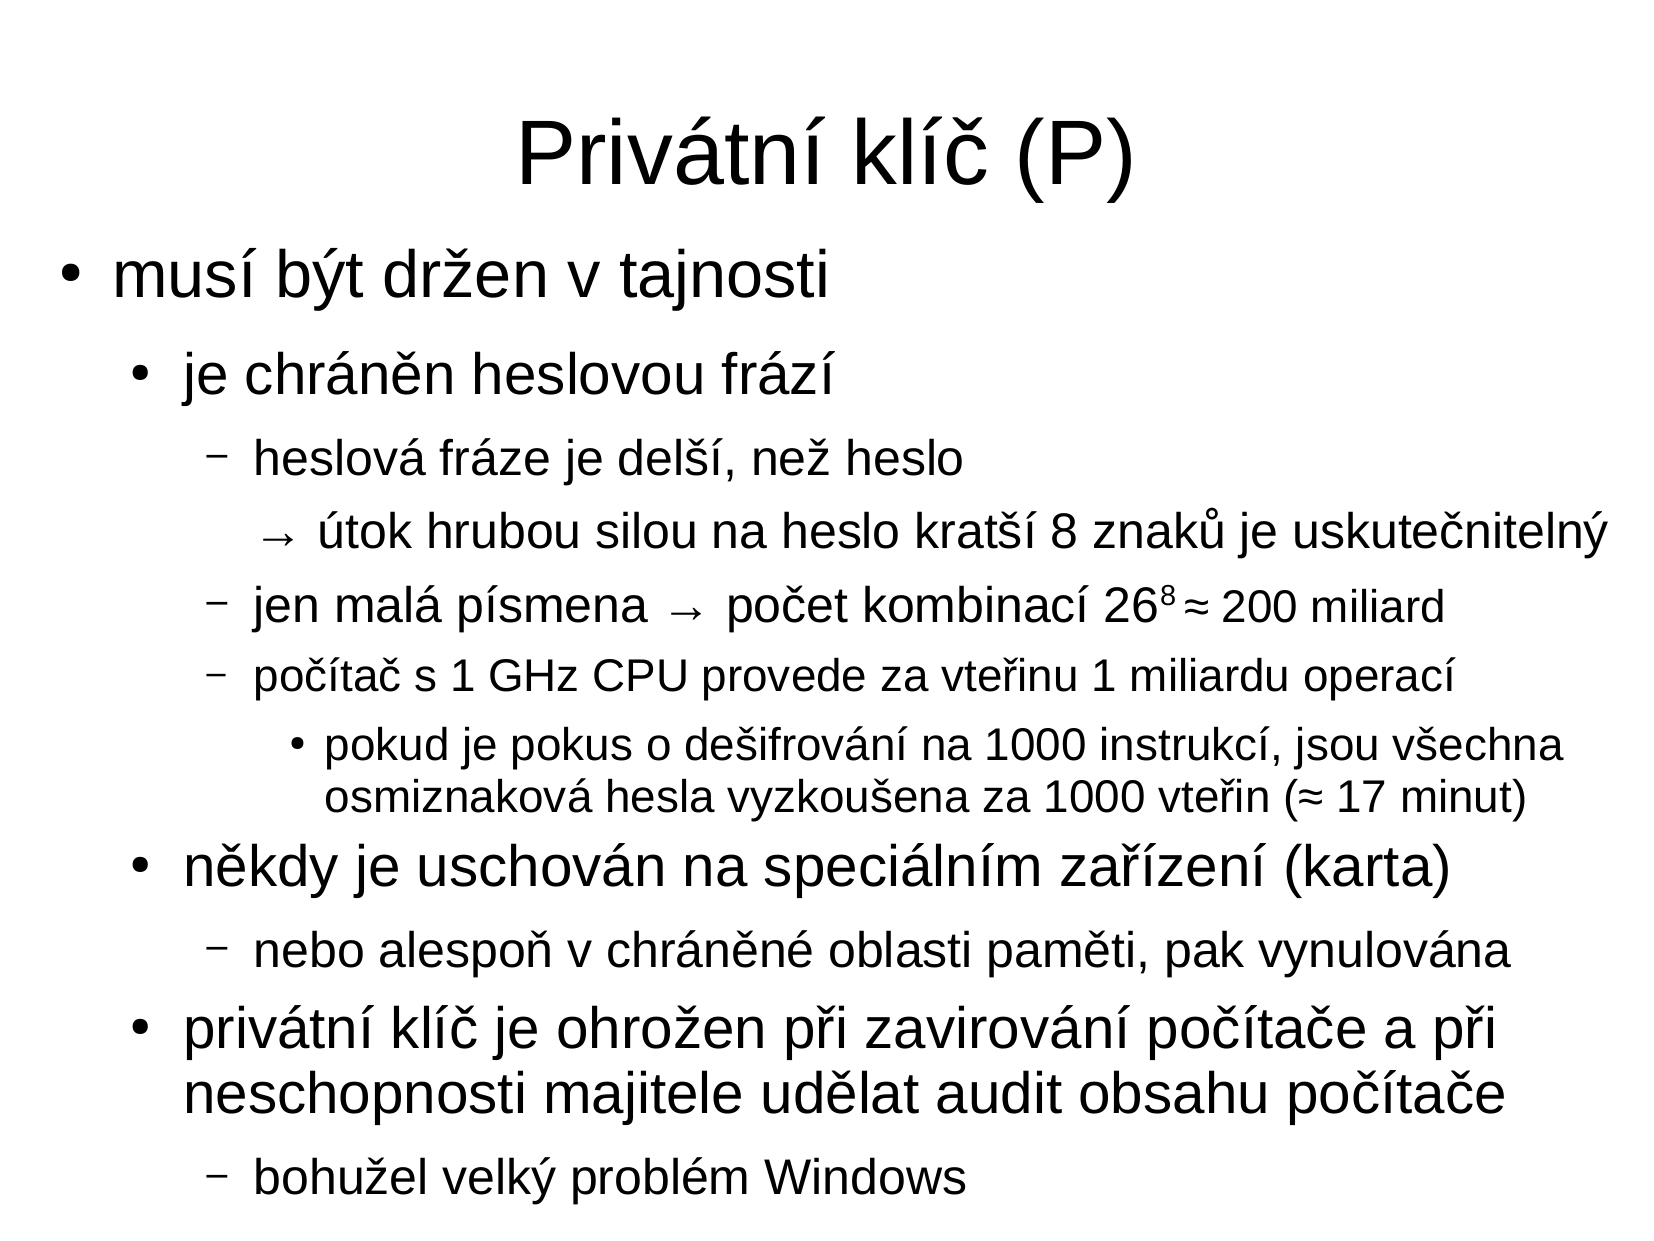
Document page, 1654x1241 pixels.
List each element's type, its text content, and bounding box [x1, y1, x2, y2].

list musí být držen v tajnosti je chráněn heslovou frází heslová fráze je delší, než heslo → útok hrubou silou na heslo kratší 8 znaků je uskutečnitelný jen malá písmena → počet kombinací 268 ≈ 200 miliard počítač s 1 GHz CPU provede za vteřinu 1 miliardu operací pokud je pokus o dešifrování na 1000 instrukcí, jsou všechna osmiznaková hesla vyzkoušena za 1000 vteřin (≈ 17 minut) někdy je uschován na speciálním zařízení (karta) nebo alespoň v chráněné oblasti paměti, pak vynulována privátní klíč je ohrožen při zavirování počítače a při neschopnosti majitele udělat audit obsahu počítače bohužel velký problém Windows [41, 237, 1625, 1206]
title Privátní klíč (P) [82, 56, 1571, 237]
